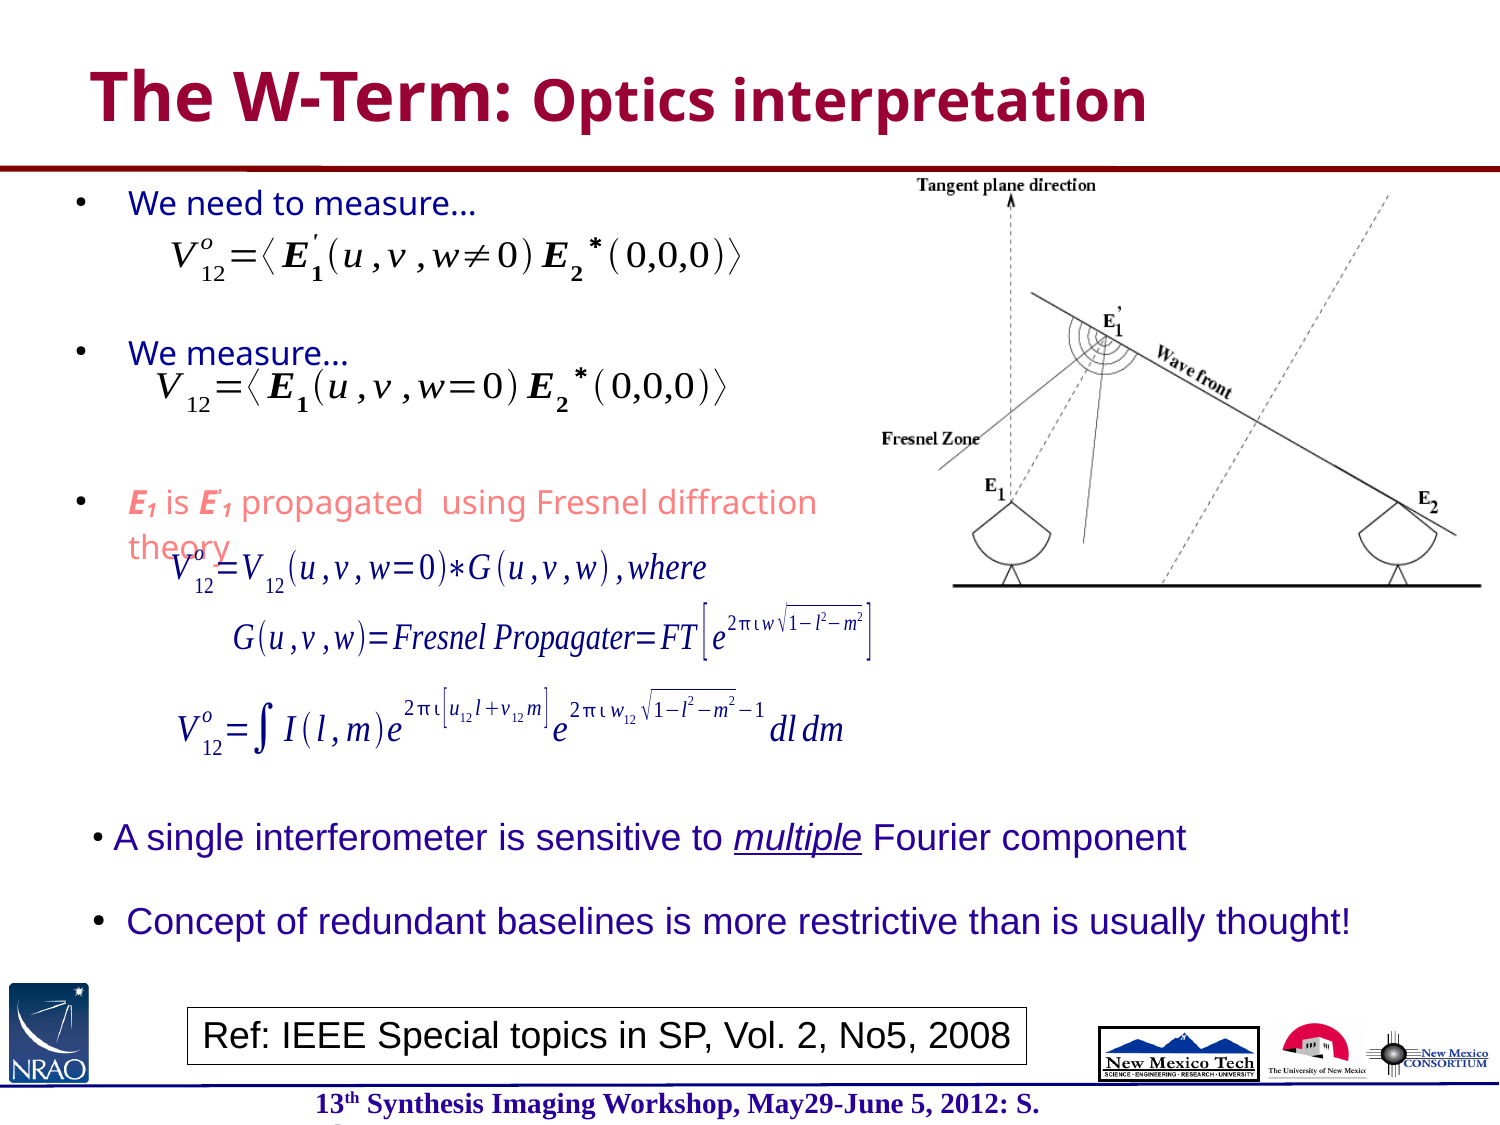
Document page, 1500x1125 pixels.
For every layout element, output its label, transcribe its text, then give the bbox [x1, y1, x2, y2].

chart [161, 535, 879, 662]
chart [158, 223, 753, 291]
picture [0, 0, 1500, 166]
list We need to measure... We measure... E1 is E'1 propagated using Fresnel diffraction theory [57, 179, 870, 702]
text_box A single interferometer is sensitive to multiple Fourier component Concept of redundant baselines is more restrictive than is usually thought! [77, 772, 1367, 951]
picture [0, 172, 1500, 1125]
title The W-Term: Optics interpretation [75, 33, 1426, 157]
text_box Ref: IEEE Special topics in SP, Vol. 2, No5, 2008 [187, 1007, 1027, 1065]
picture [1101, 1029, 1257, 1079]
chart [167, 686, 852, 762]
chart [144, 353, 738, 422]
